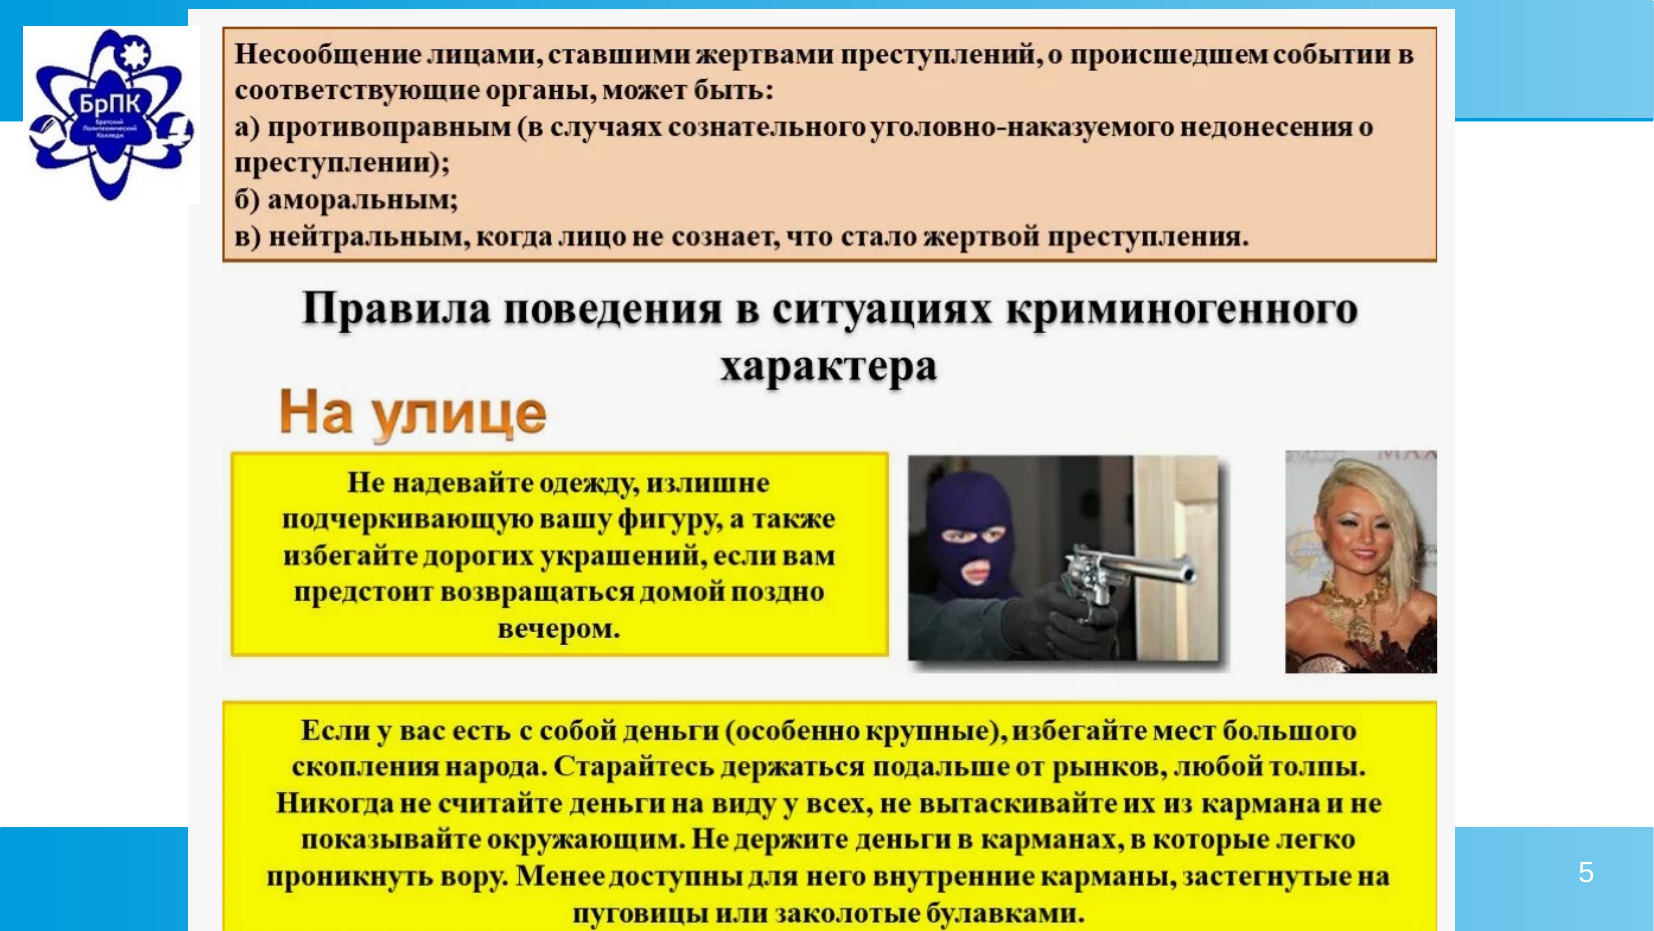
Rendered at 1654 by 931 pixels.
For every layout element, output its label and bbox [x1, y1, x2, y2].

picture [23, 9, 1455, 931]
